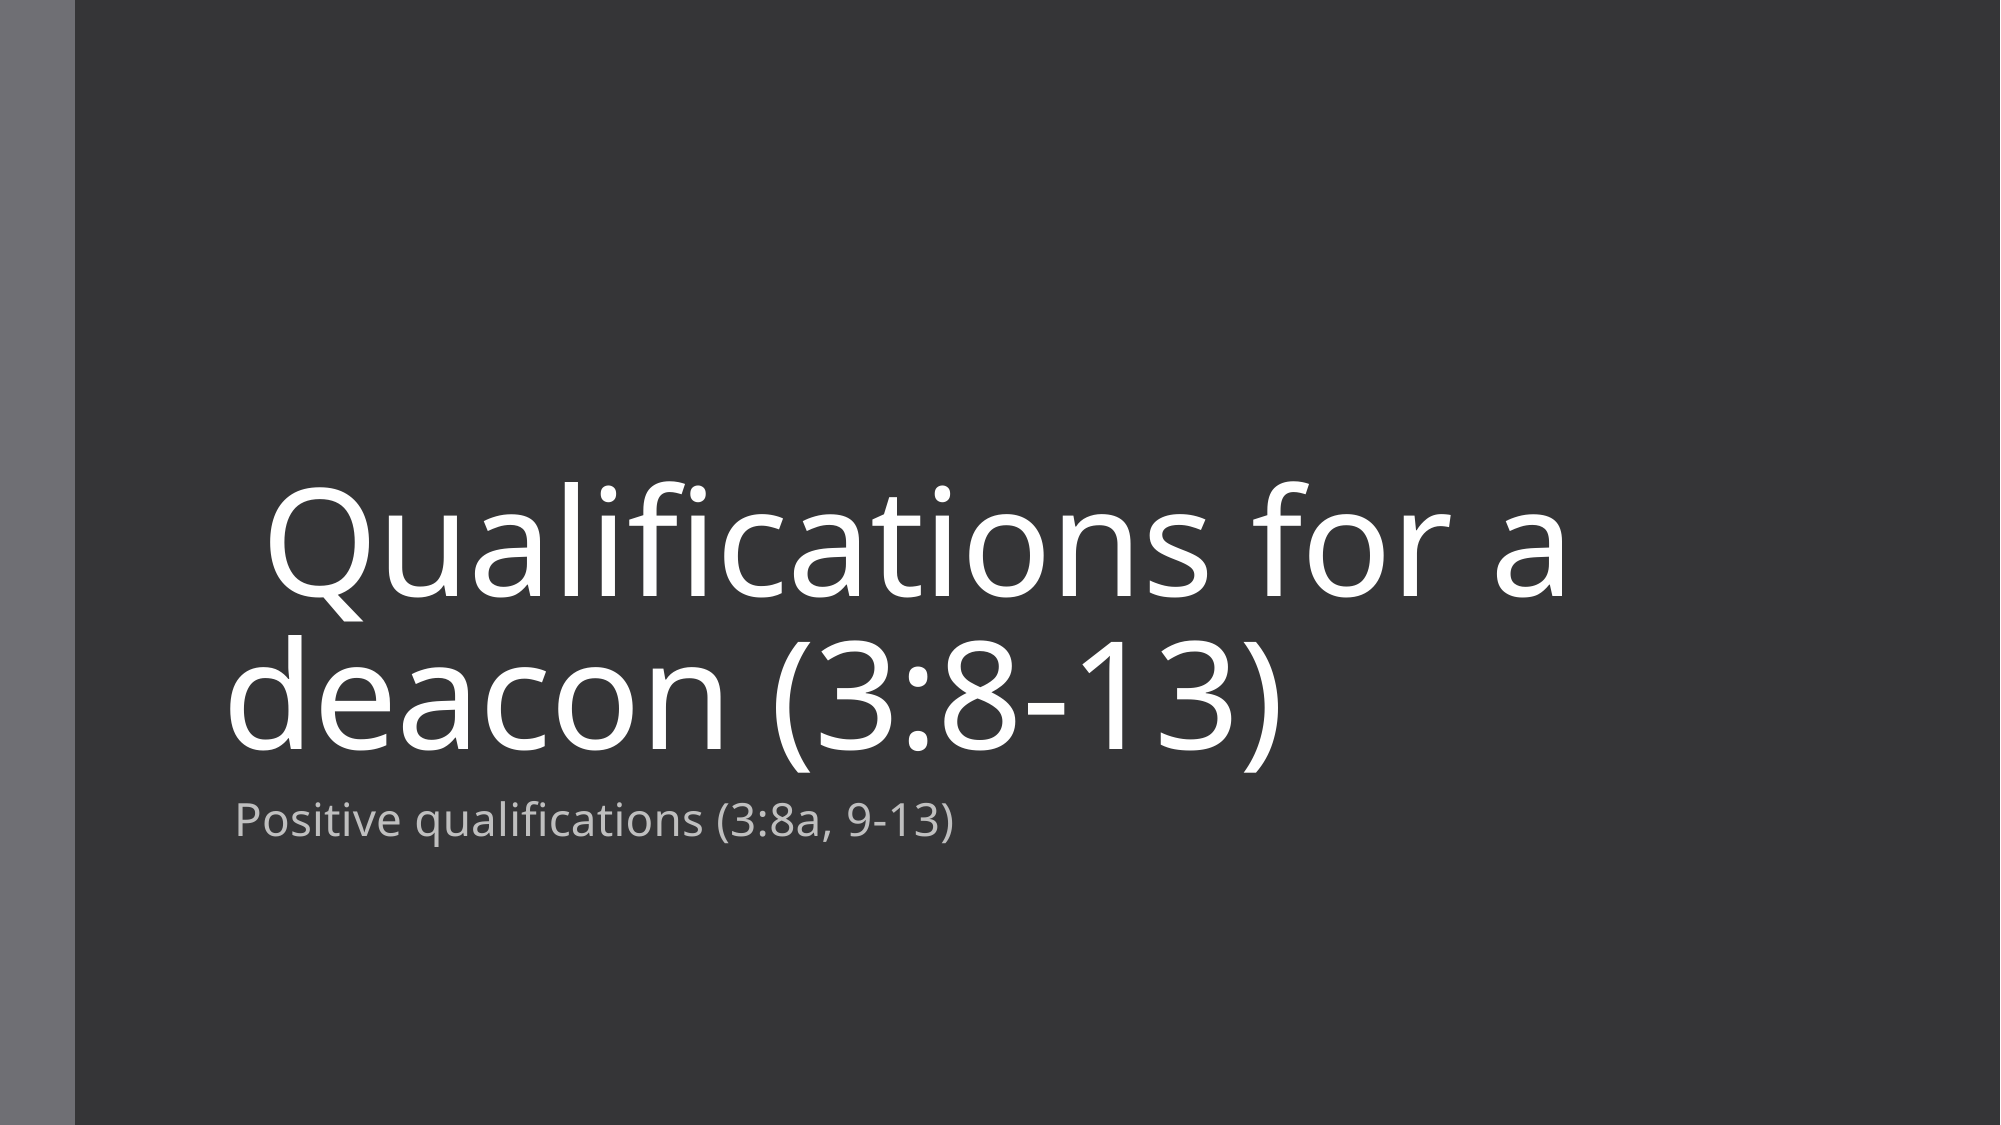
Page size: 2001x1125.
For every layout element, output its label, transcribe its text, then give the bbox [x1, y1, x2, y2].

subtitle Positive qualifications (3:8a, 9-13) [206, 787, 1752, 1066]
title Qualifications for a deacon (3:8-13) [206, 124, 1752, 787]
